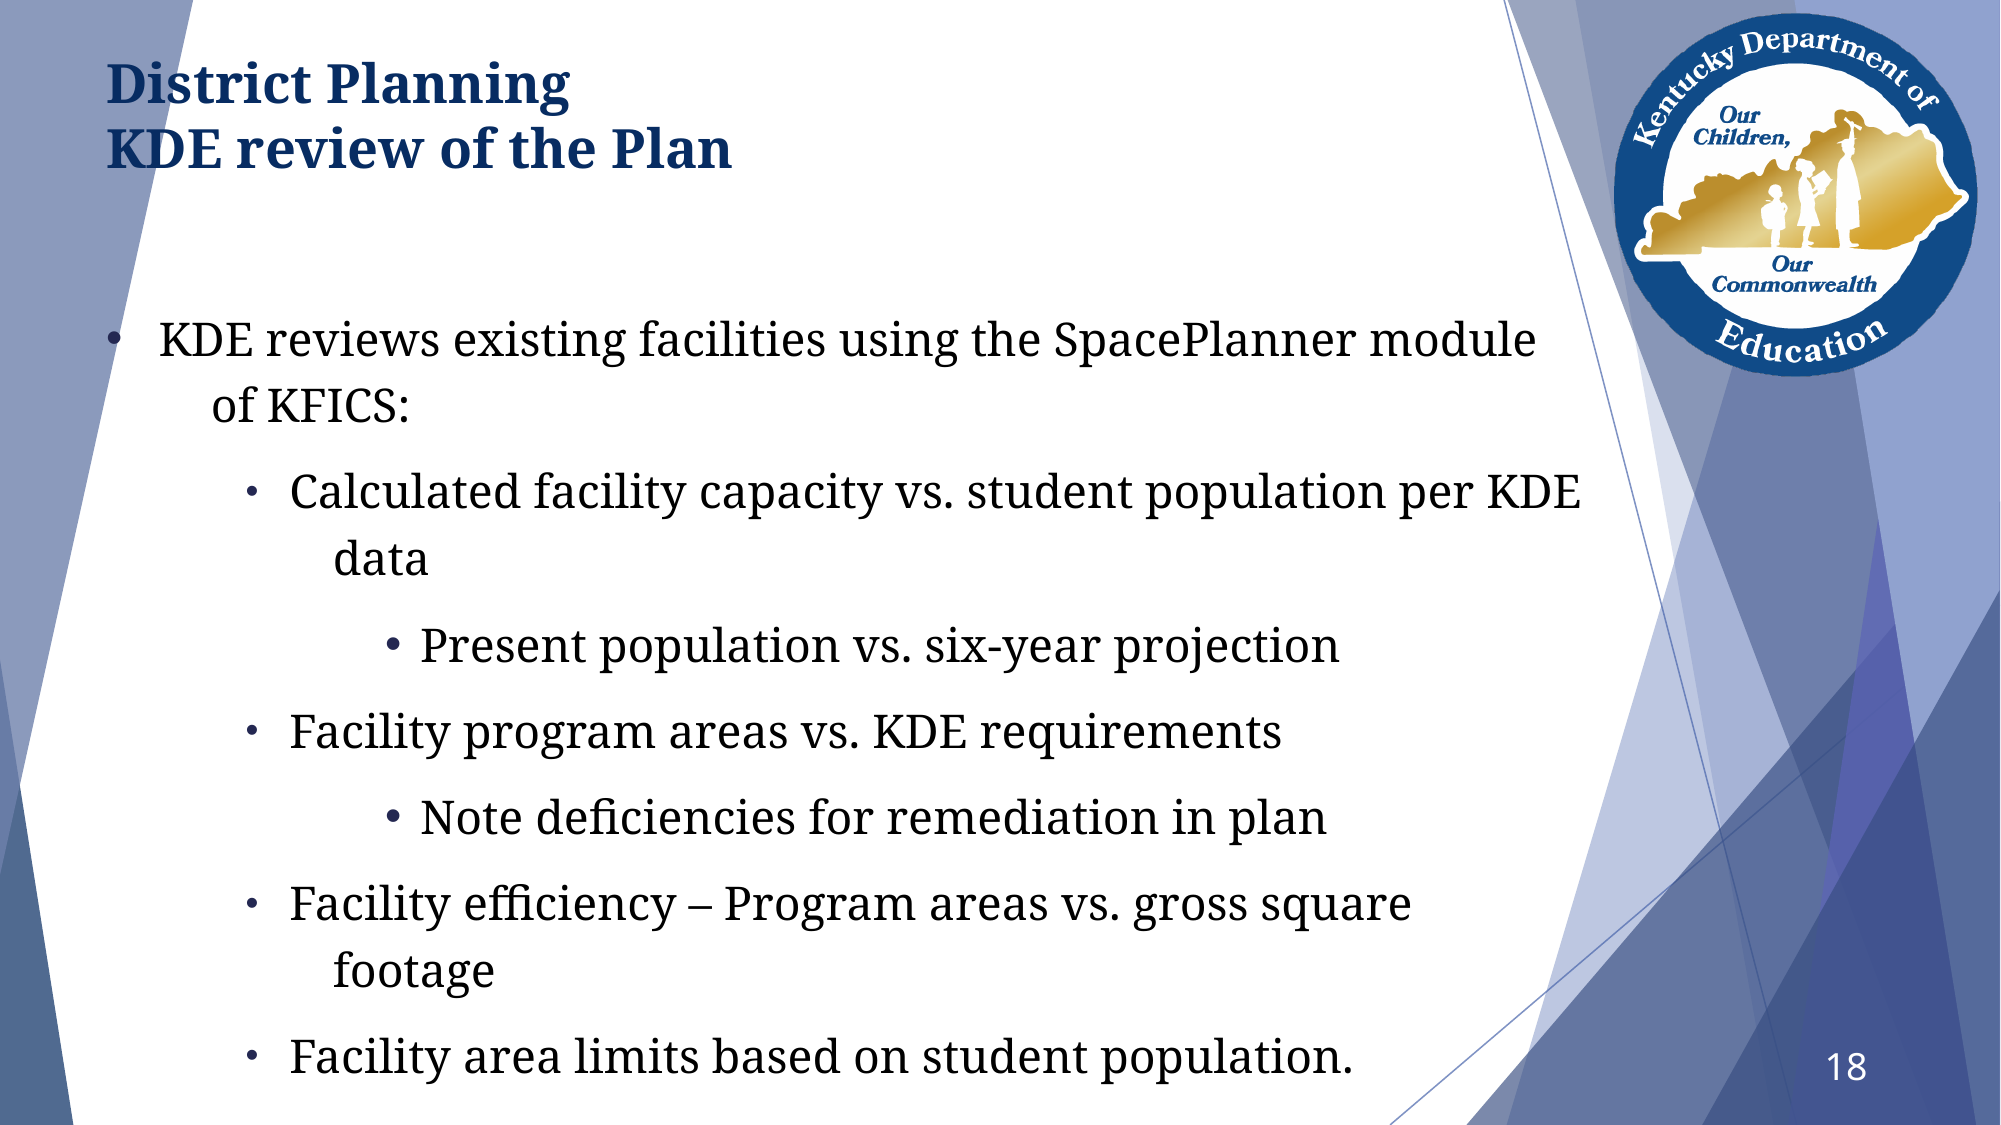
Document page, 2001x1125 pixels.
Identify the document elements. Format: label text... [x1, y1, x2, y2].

title District Planning KDE review of the Plan [190, 0, 1511, 213]
text_box [1809, 1035, 1922, 1096]
list KDE reviews existing facilities using the SpacePlanner module of KFICS: Calculated facility capacity vs. student population per KDE data Present population vs. six-year projection Facility program areas vs. KDE requirements Note deficiencies for remediation in plan Facility efficiency – Program areas vs. gross square footage Facility area limits based on student population. [123, 262, 1605, 1067]
